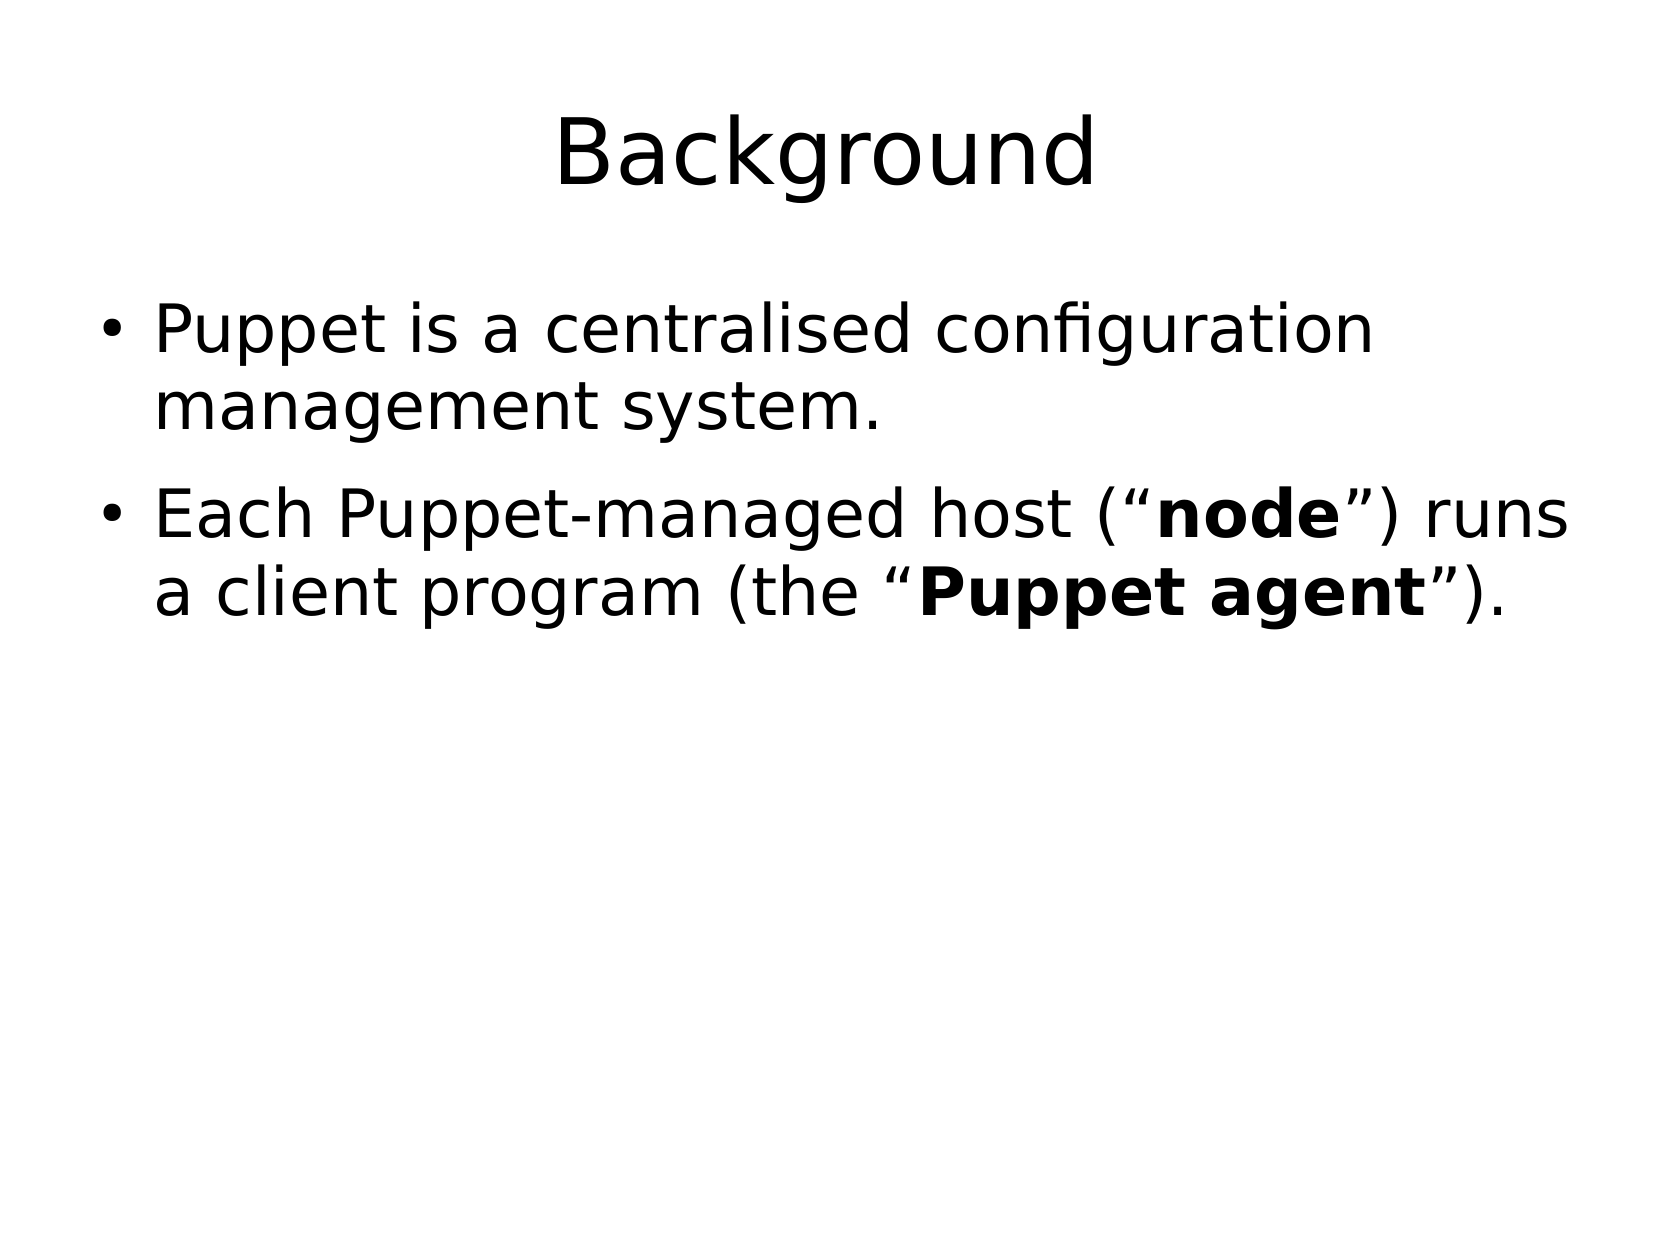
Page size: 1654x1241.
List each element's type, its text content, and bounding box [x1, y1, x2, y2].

list Puppet is a centralised configuration management system. Each Puppet-managed host (“node”) runs a client program (the “Puppet agent”). [82, 290, 1571, 1010]
title Background [82, 49, 1571, 257]
